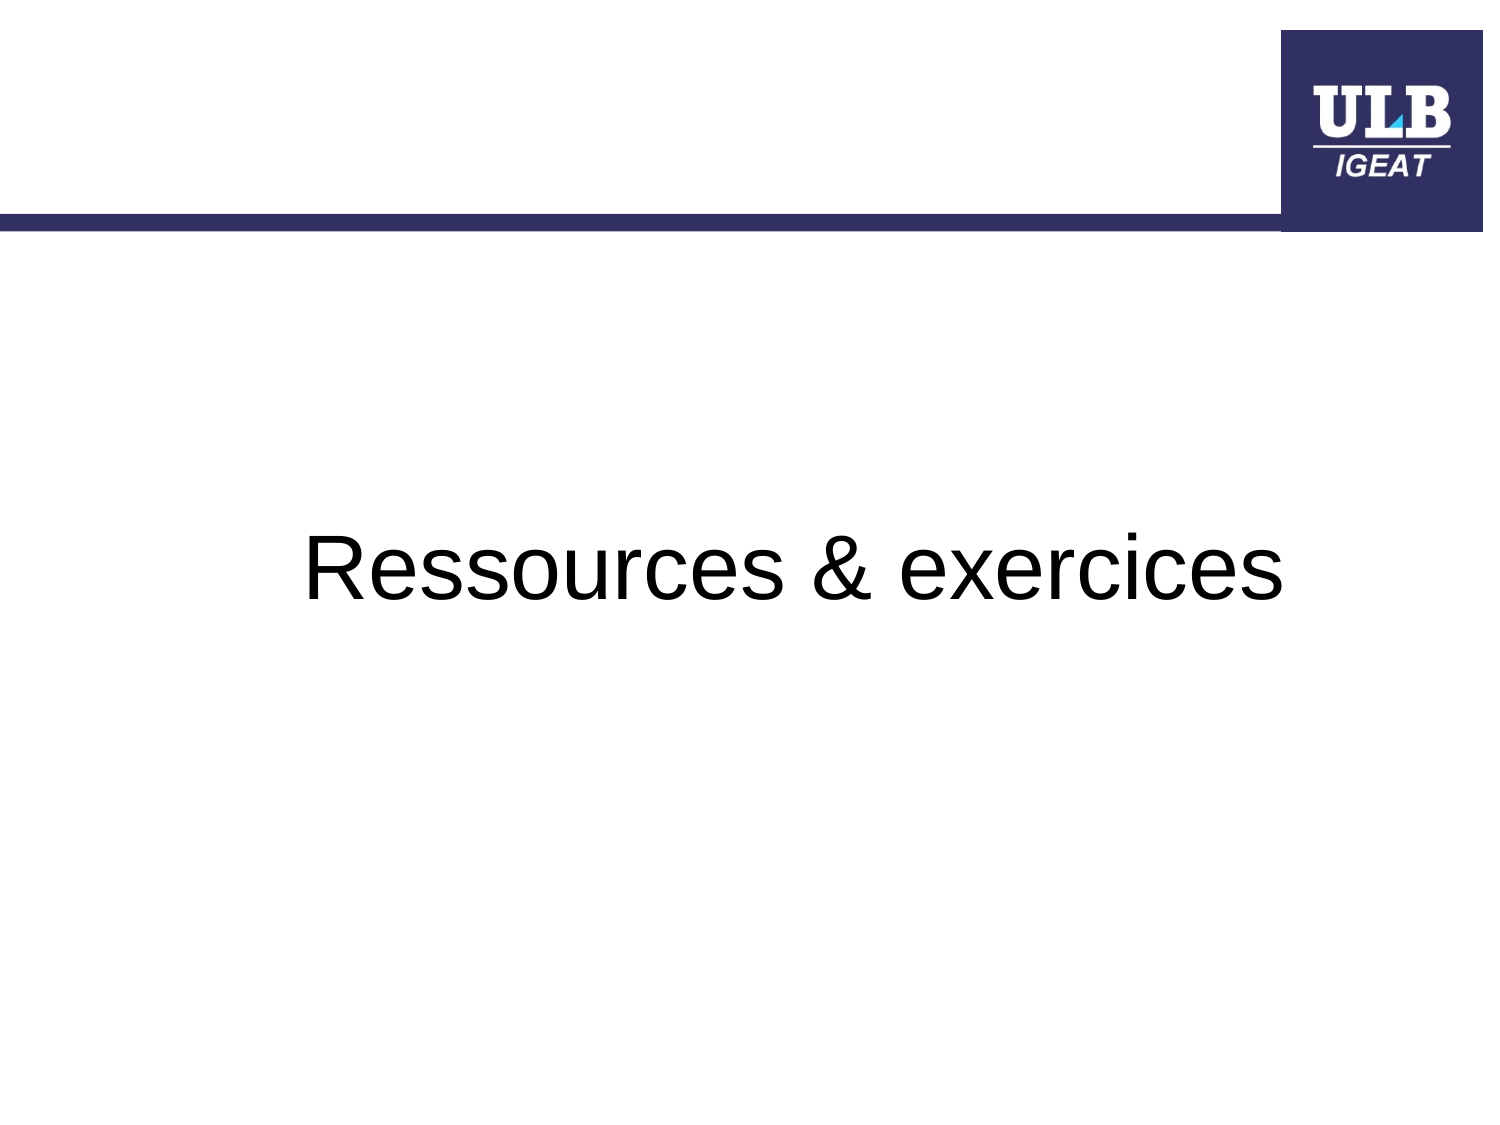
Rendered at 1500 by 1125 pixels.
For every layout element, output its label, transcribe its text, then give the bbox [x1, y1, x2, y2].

text_box Ressources & exercices [236, 231, 1353, 894]
picture [1281, 30, 1483, 232]
